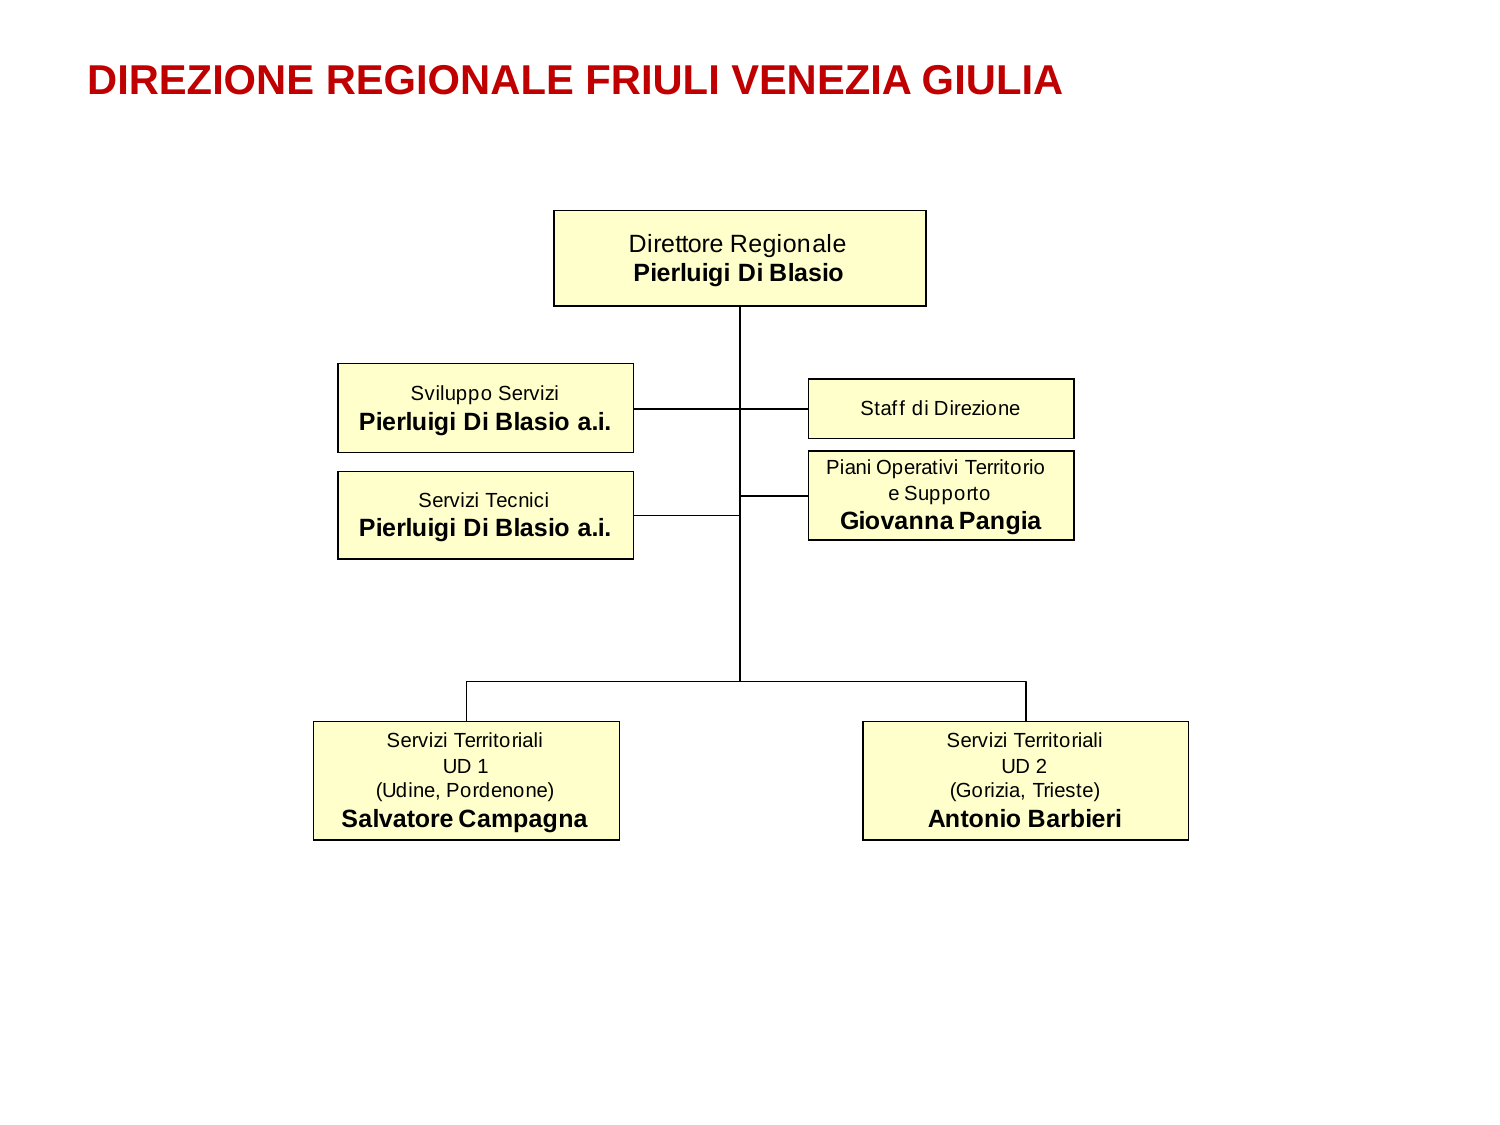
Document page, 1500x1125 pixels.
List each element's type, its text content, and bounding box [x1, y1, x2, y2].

picture [310, 208, 1190, 841]
title DIREZIONE REGIONALE FRIULI VENEZIA GIULIA [72, 45, 1462, 128]
